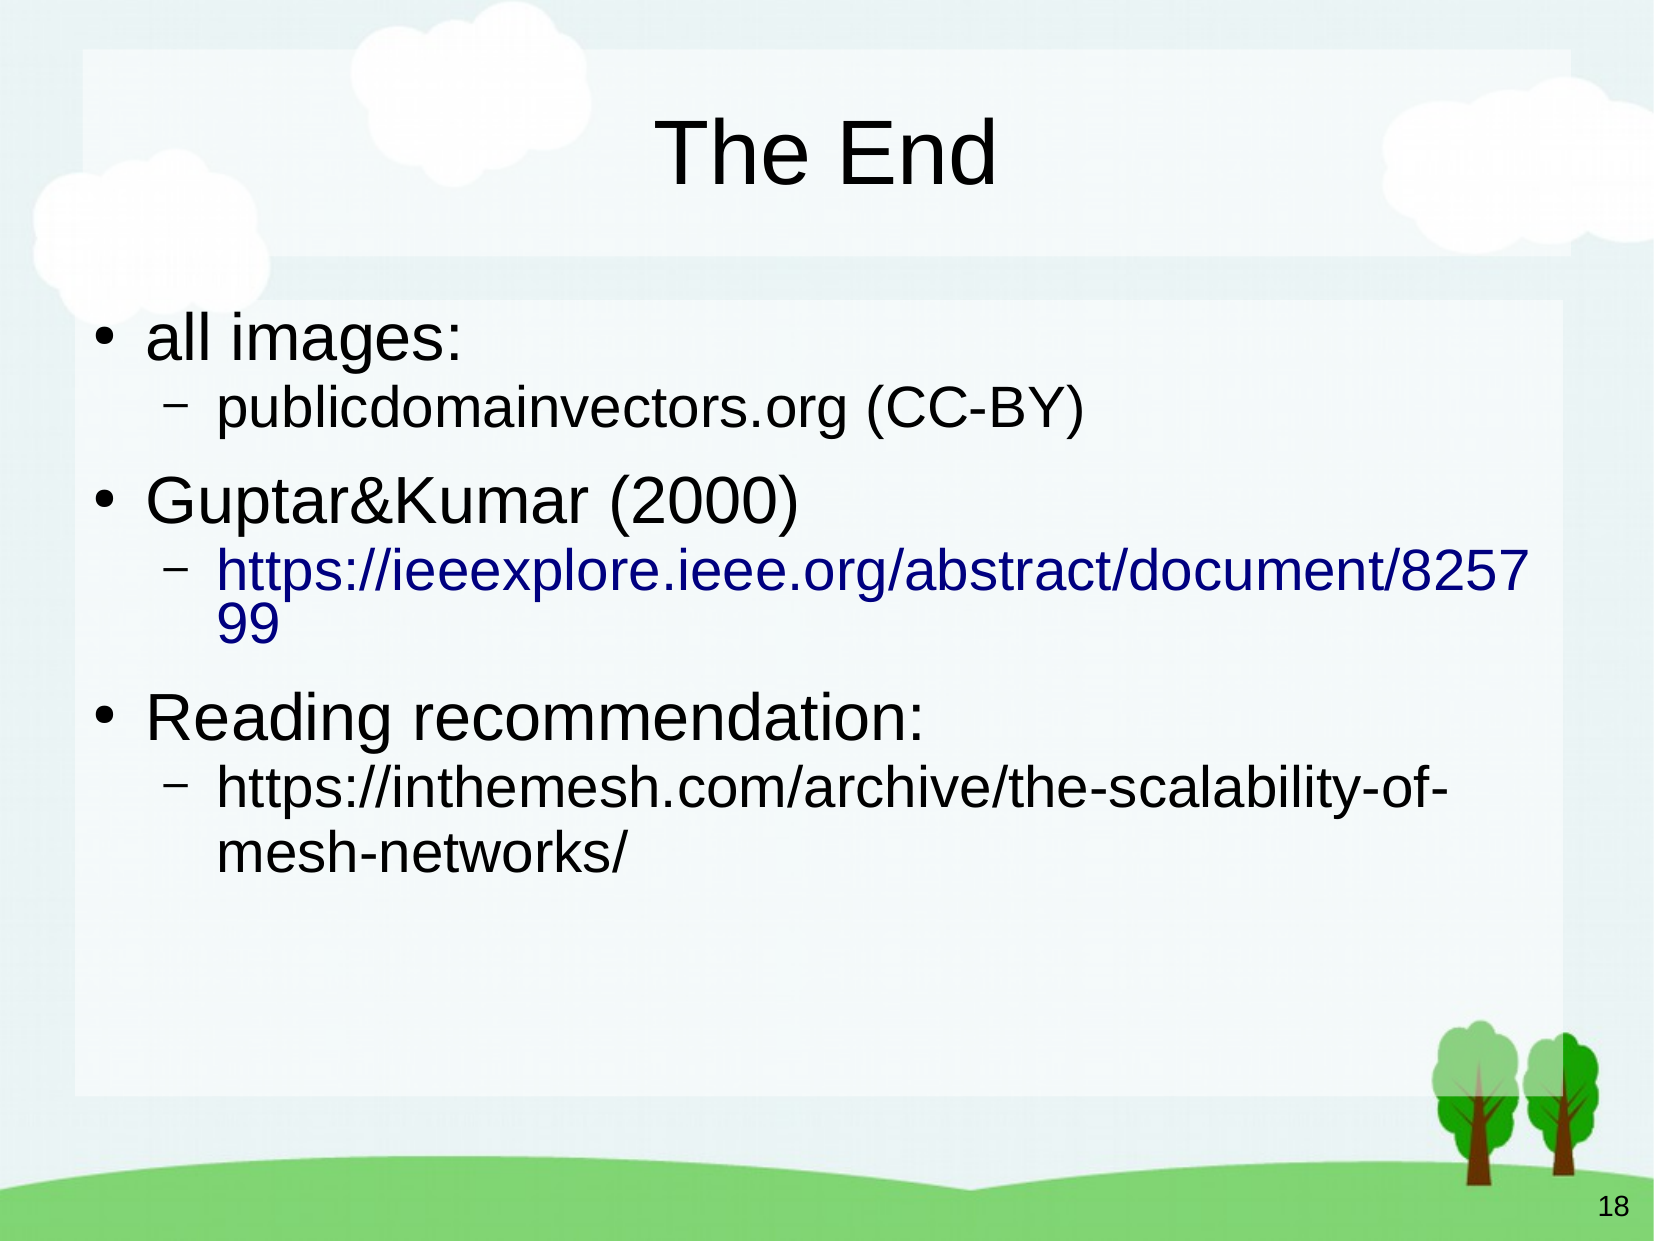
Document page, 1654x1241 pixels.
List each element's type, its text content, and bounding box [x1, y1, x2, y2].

title The End [82, 49, 1571, 257]
picture [0, 0, 1654, 1241]
list all images: publicdomainvectors.org (CC-BY) Guptar&Kumar (2000) https://ieeexplore.ieee.org/abstract/document/825799 Reading recommendation: https://inthemesh.com/archive/the-scalability-of-mesh-networks/ [75, 300, 1564, 1097]
